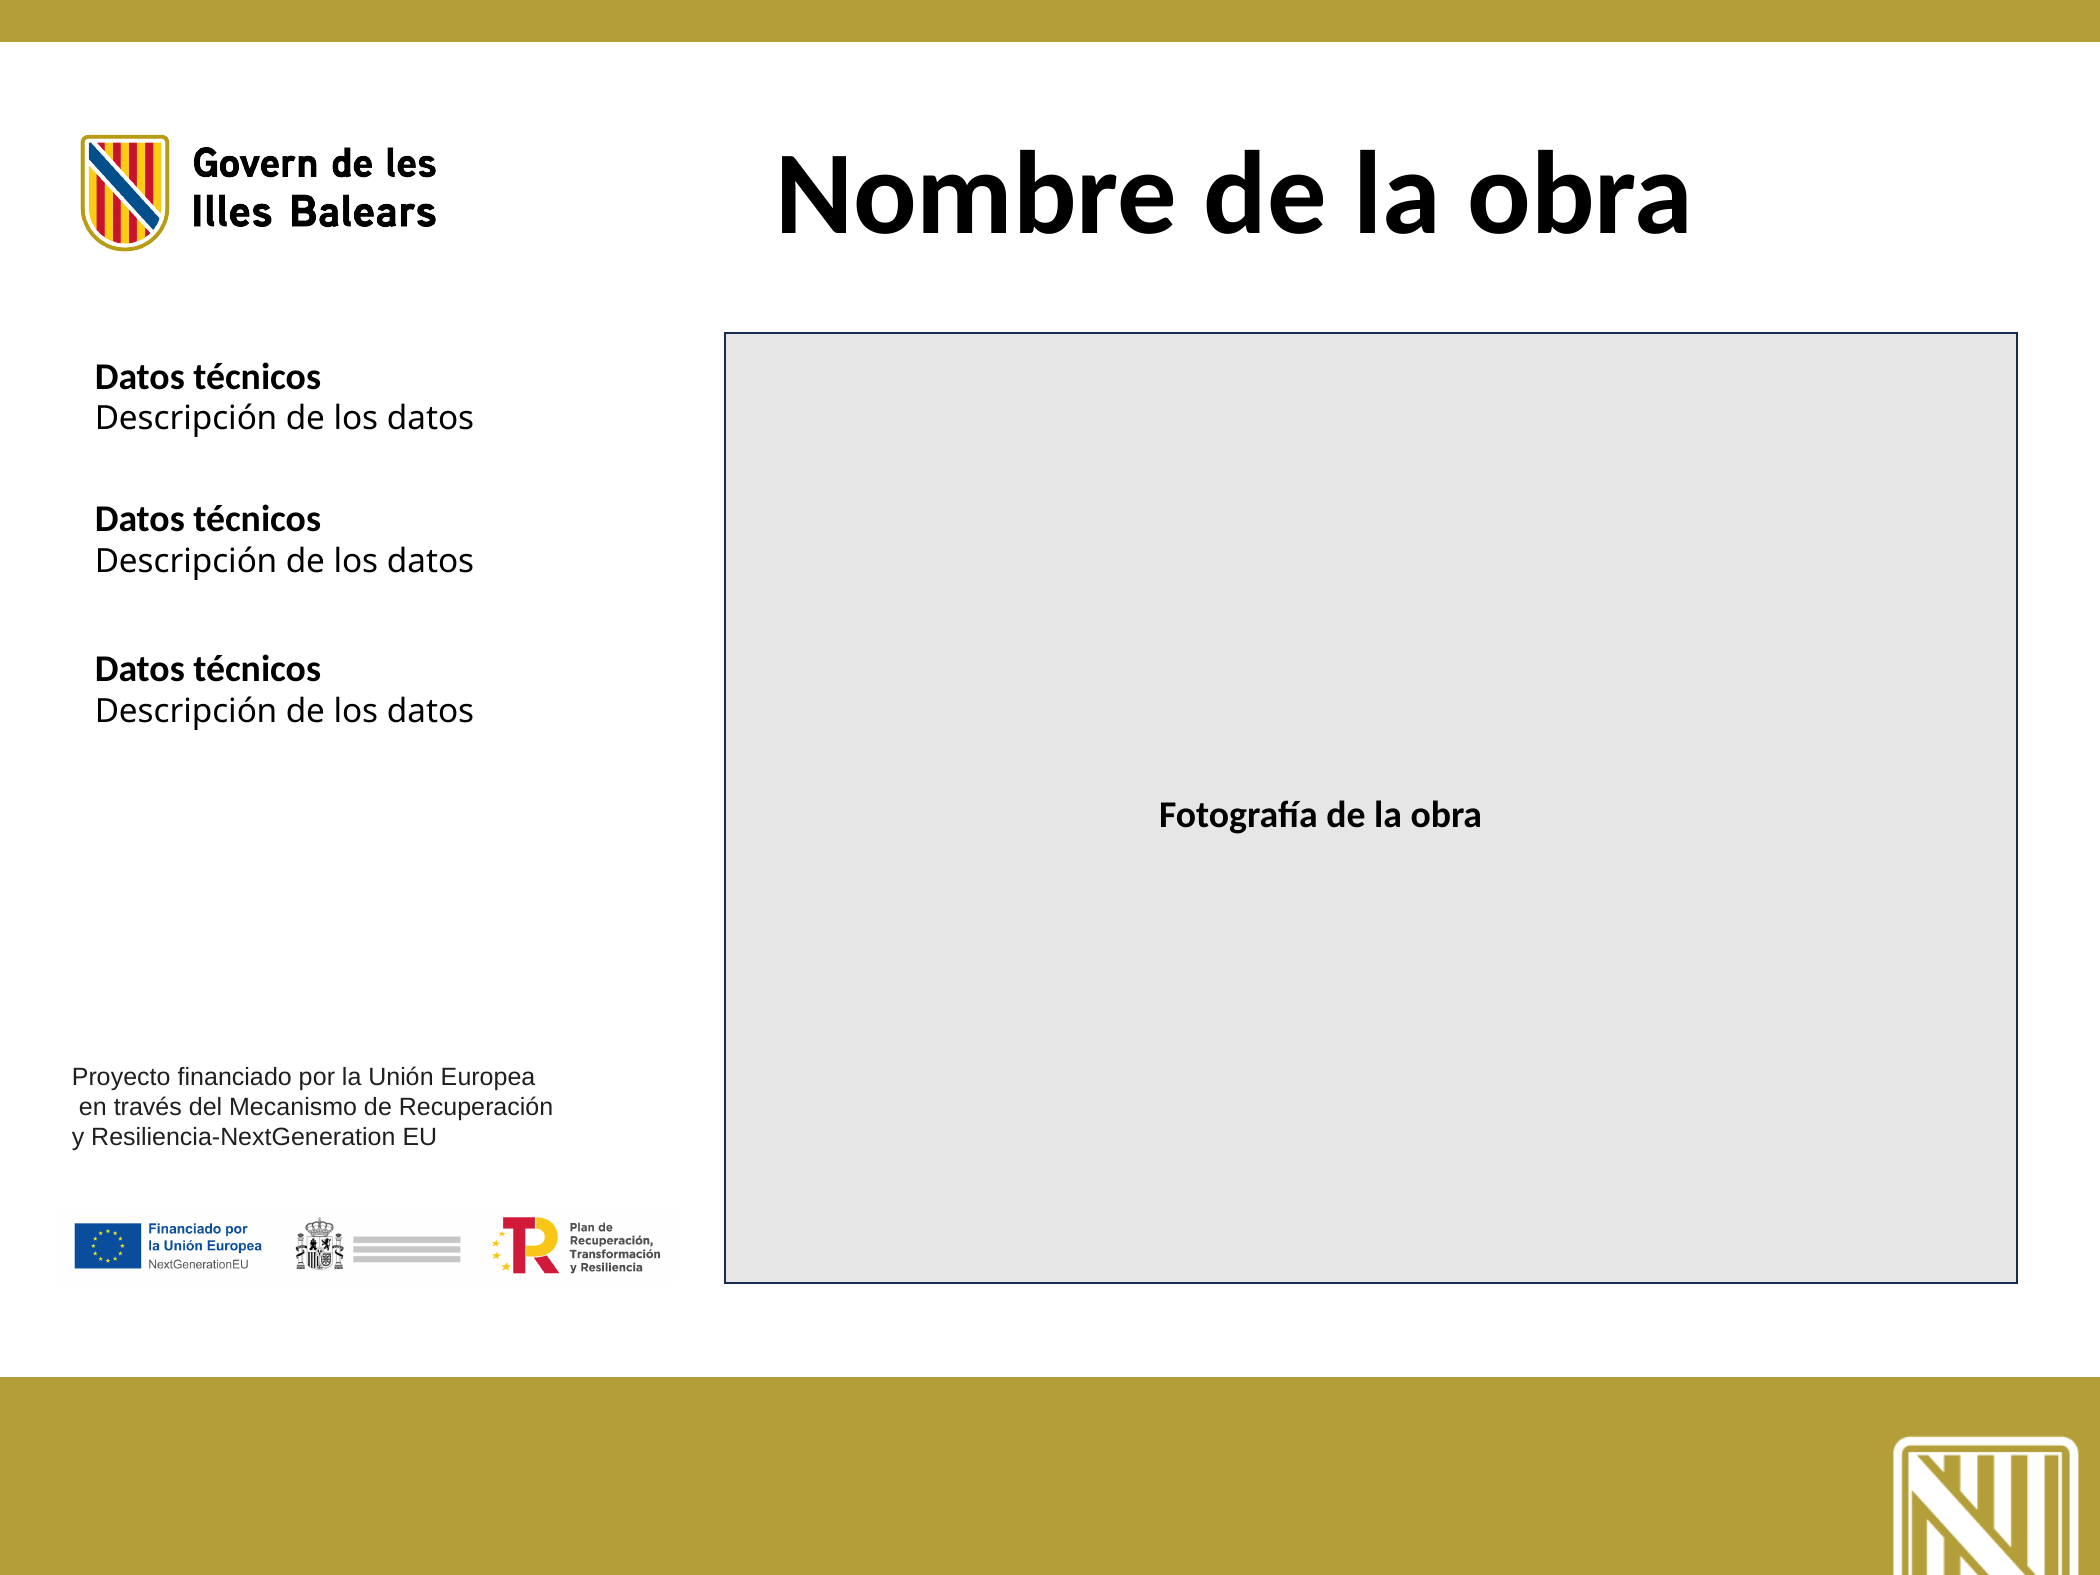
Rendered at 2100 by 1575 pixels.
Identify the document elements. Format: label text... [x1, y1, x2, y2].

picture [0, 0, 2100, 42]
picture [0, 1377, 2100, 1575]
picture [68, 119, 448, 267]
text_box Datos técnicos Descripción de los datos [79, 344, 441, 446]
text_box Nombre de la obra [760, 108, 2018, 385]
text_box Proyecto financiado por la Unión Europea en través del Mecanismo de Recuperación y Resiliencia-NextGeneration EU [56, 1023, 579, 1160]
text_box Fotografía de la obra [1144, 782, 1501, 844]
text_box Datos técnicos Descripción de los datos [79, 636, 441, 738]
text_box Datos técnicos Descripción de los datos [79, 486, 441, 588]
text_box [725, 333, 2017, 1283]
picture [56, 1206, 676, 1284]
